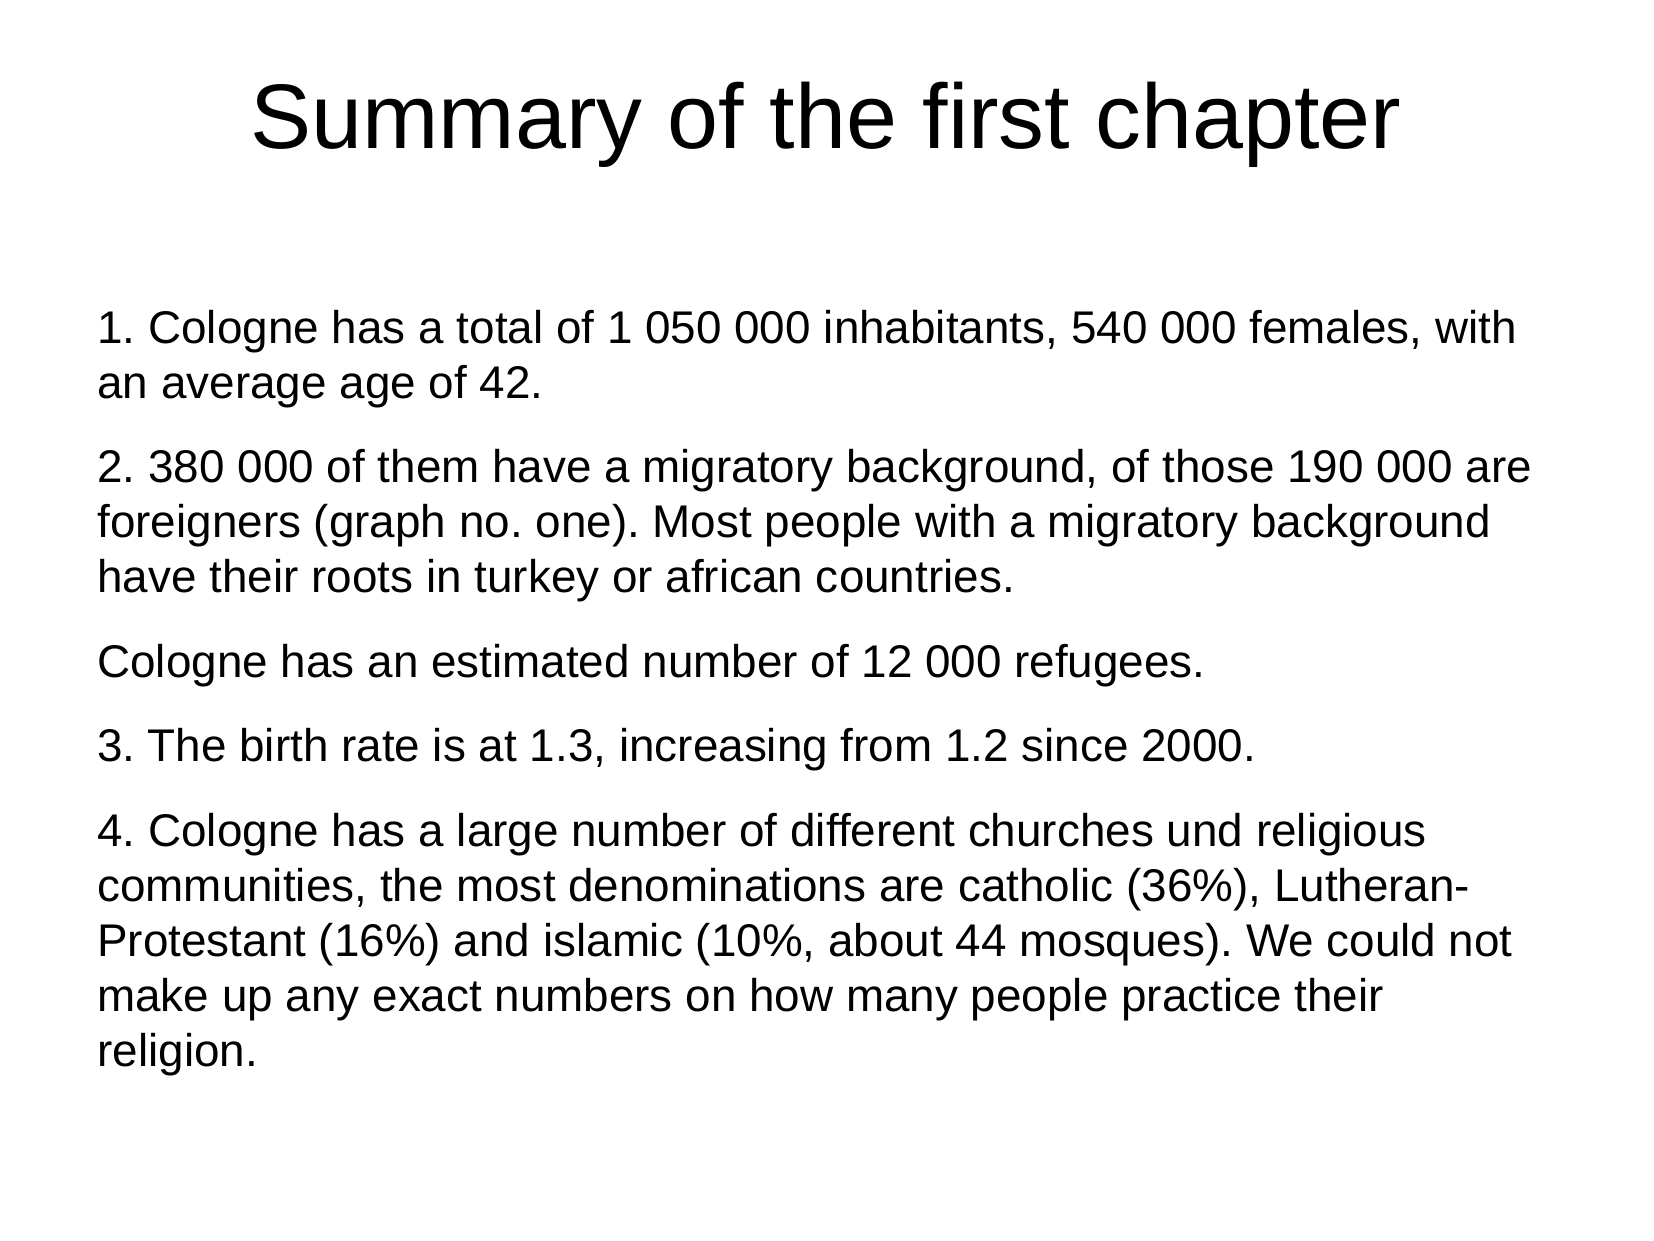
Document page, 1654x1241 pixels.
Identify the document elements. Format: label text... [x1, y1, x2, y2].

title Summary of the first chapter [82, 49, 1571, 257]
list 1. Cologne has a total of 1 050 000 inhabitants, 540 000 females, with an average age of 42. 2. 380 000 of them have a migratory background, of those 190 000 are foreigners (graph no. one). Most people with a migratory background have their roots in turkey or african countries. Cologne has an estimated number of 12 000 refugees. 3. The birth rate is at 1.3, increasing from 1.2 since 2000. 4. Cologne has a large number of different churches und religious communities, the most denominations are catholic (36%), Lutheran-Protestant (16%) and islamic (10%, about 44 mosques). We could not make up any exact numbers on how many people practice their religion. [82, 290, 1571, 1010]
